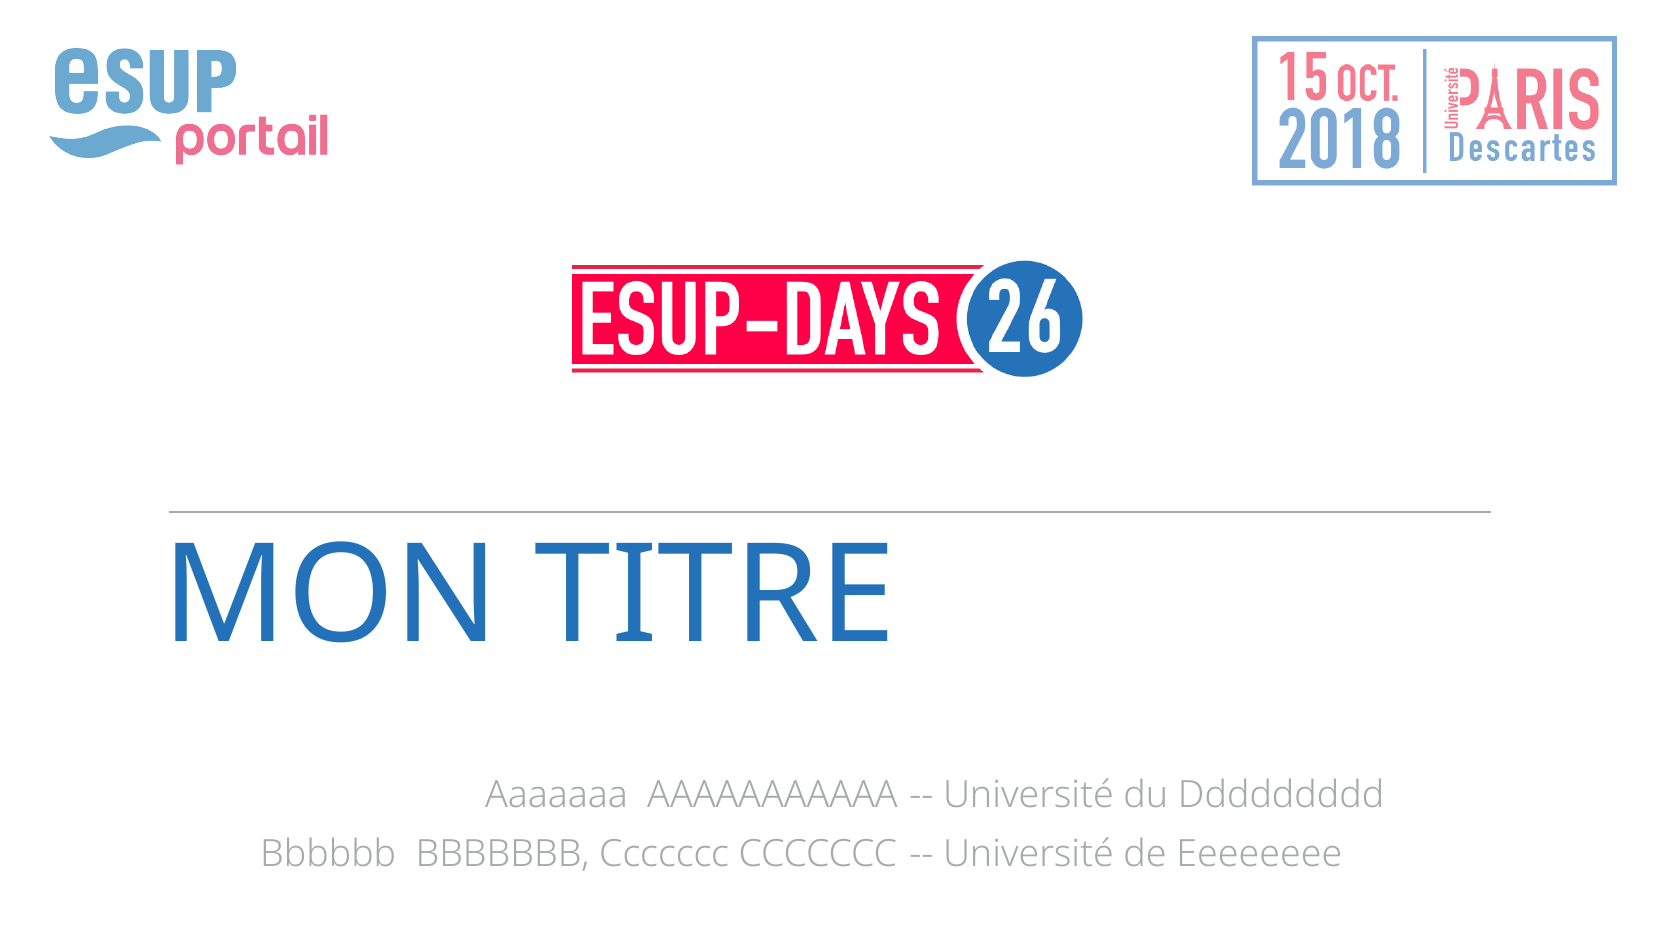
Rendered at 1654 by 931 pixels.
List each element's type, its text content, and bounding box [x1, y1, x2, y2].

text_box [35, 23, 390, 201]
picture [570, 259, 1084, 378]
text_box Aaaaaaa AAAAAAAAAAA [23, 767, 898, 824]
text_box -- Université de Eeeeeeee [909, 826, 1406, 883]
text_box MON TITRE [162, 494, 1486, 814]
text_box Bbbbbb BBBBBBB, Ccccccc CCCCCCC [23, 826, 898, 883]
text_box [1216, 11, 1630, 198]
text_box -- Université du Ddddddddd [909, 767, 1406, 824]
